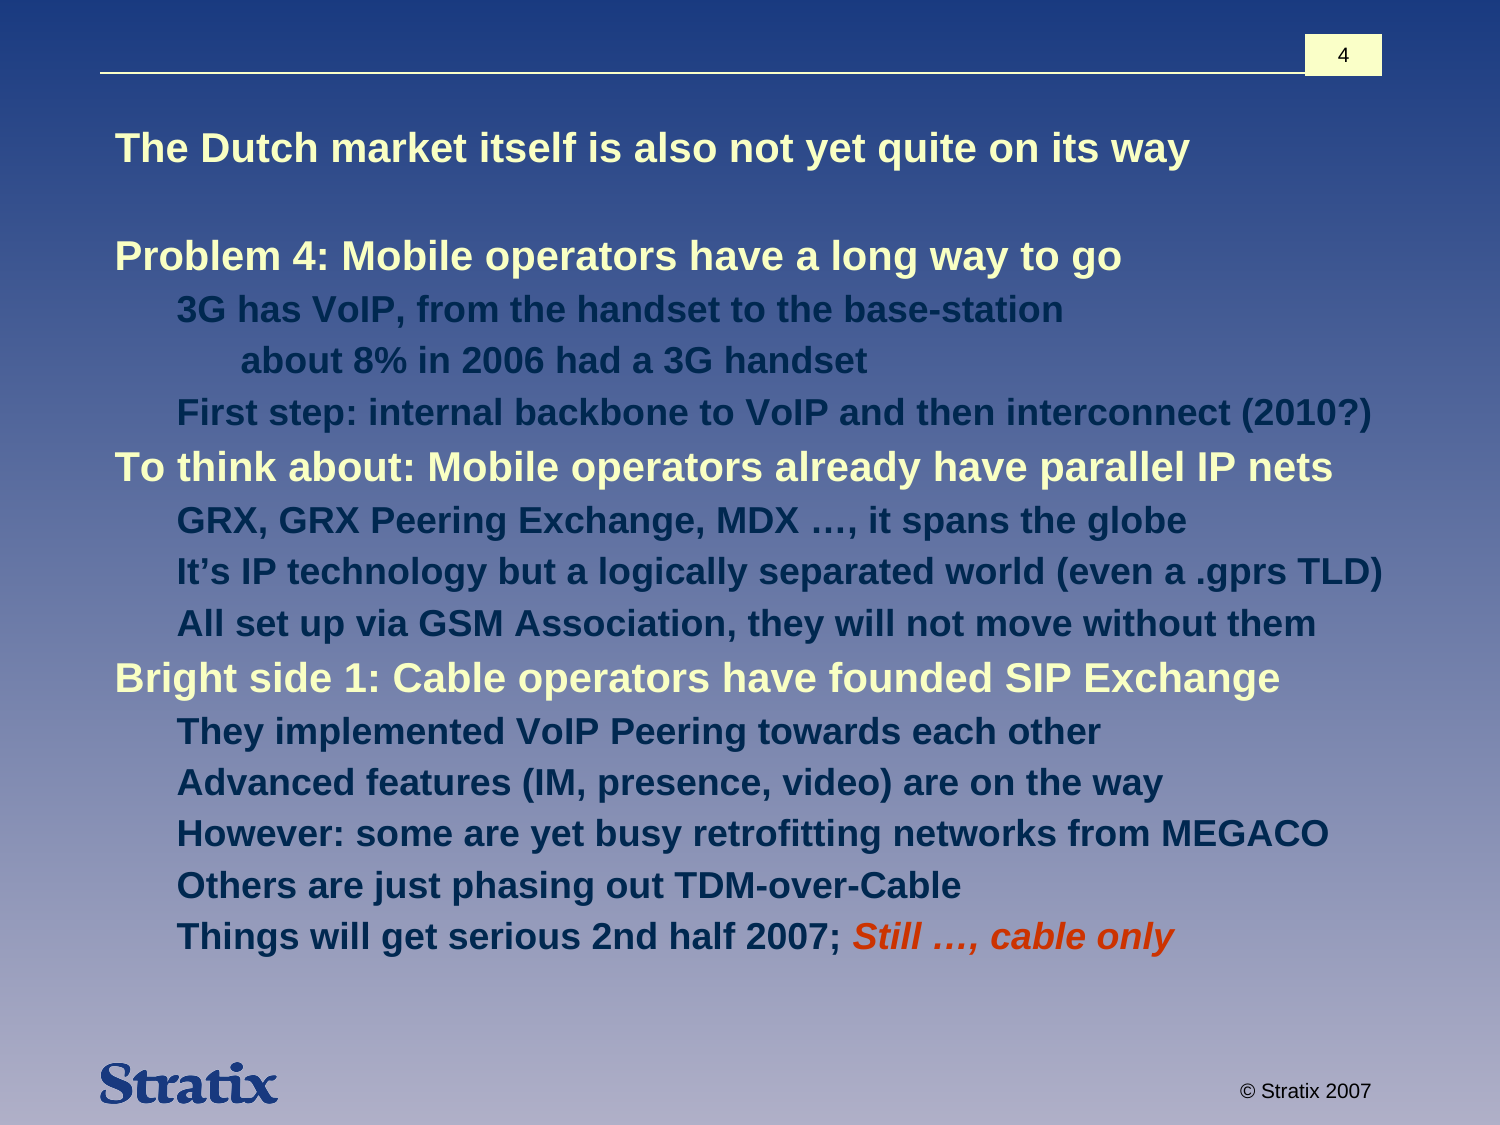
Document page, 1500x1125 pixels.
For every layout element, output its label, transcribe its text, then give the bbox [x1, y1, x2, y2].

title The Dutch market itself is also not yet quite on its way [99, 112, 1375, 224]
list Problem 4: Mobile operators have a long way to go 3G has VoIP, from the handset to the base-station about 8% in 2006 had a 3G handset First step: internal backbone to VoIP and then interconnect (2010?) To think about: Mobile operators already have parallel IP nets GRX, GRX Peering Exchange, MDX …, it spans the globe It’s IP technology but a logically separated world (even a .gprs TLD) All set up via GSM Association, they will not move without them Bright side 1: Cable operators have founded SIP Exchange They implemented VoIP Peering towards each other Advanced features (IM, presence, video) are on the way However: some are yet busy retrofitting networks from MEGACO Others are just phasing out TDM-over-Cable Things will get serious 2nd half 2007; Still …, cable only [99, 224, 1438, 1125]
